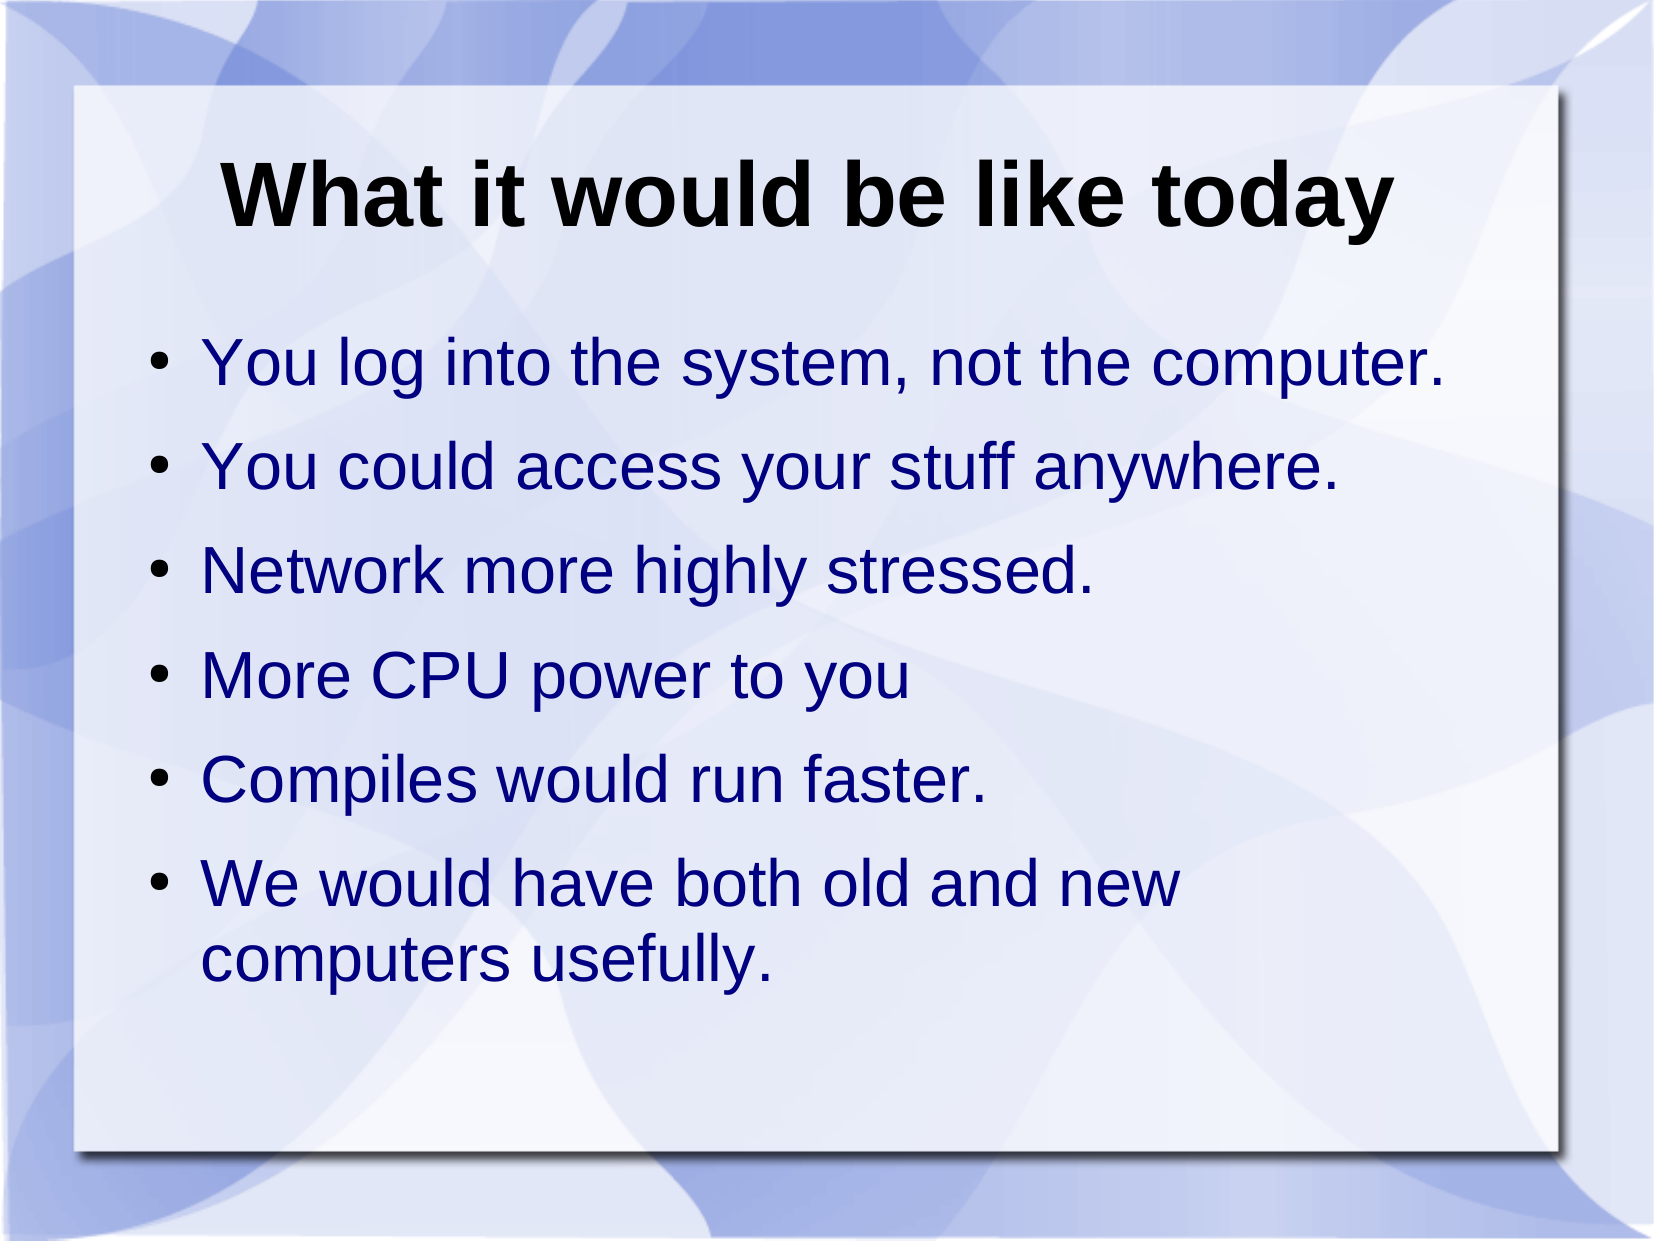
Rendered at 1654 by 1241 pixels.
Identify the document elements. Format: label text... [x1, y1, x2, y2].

title What it would be like today [82, 98, 1536, 291]
list You log into the system, not the computer. You could access your stuff anywhere. Network more highly stressed. More CPU power to you Compiles would run faster. We would have both old and new computers usefully. [129, 324, 1489, 1217]
picture [0, 0, 1654, 1241]
